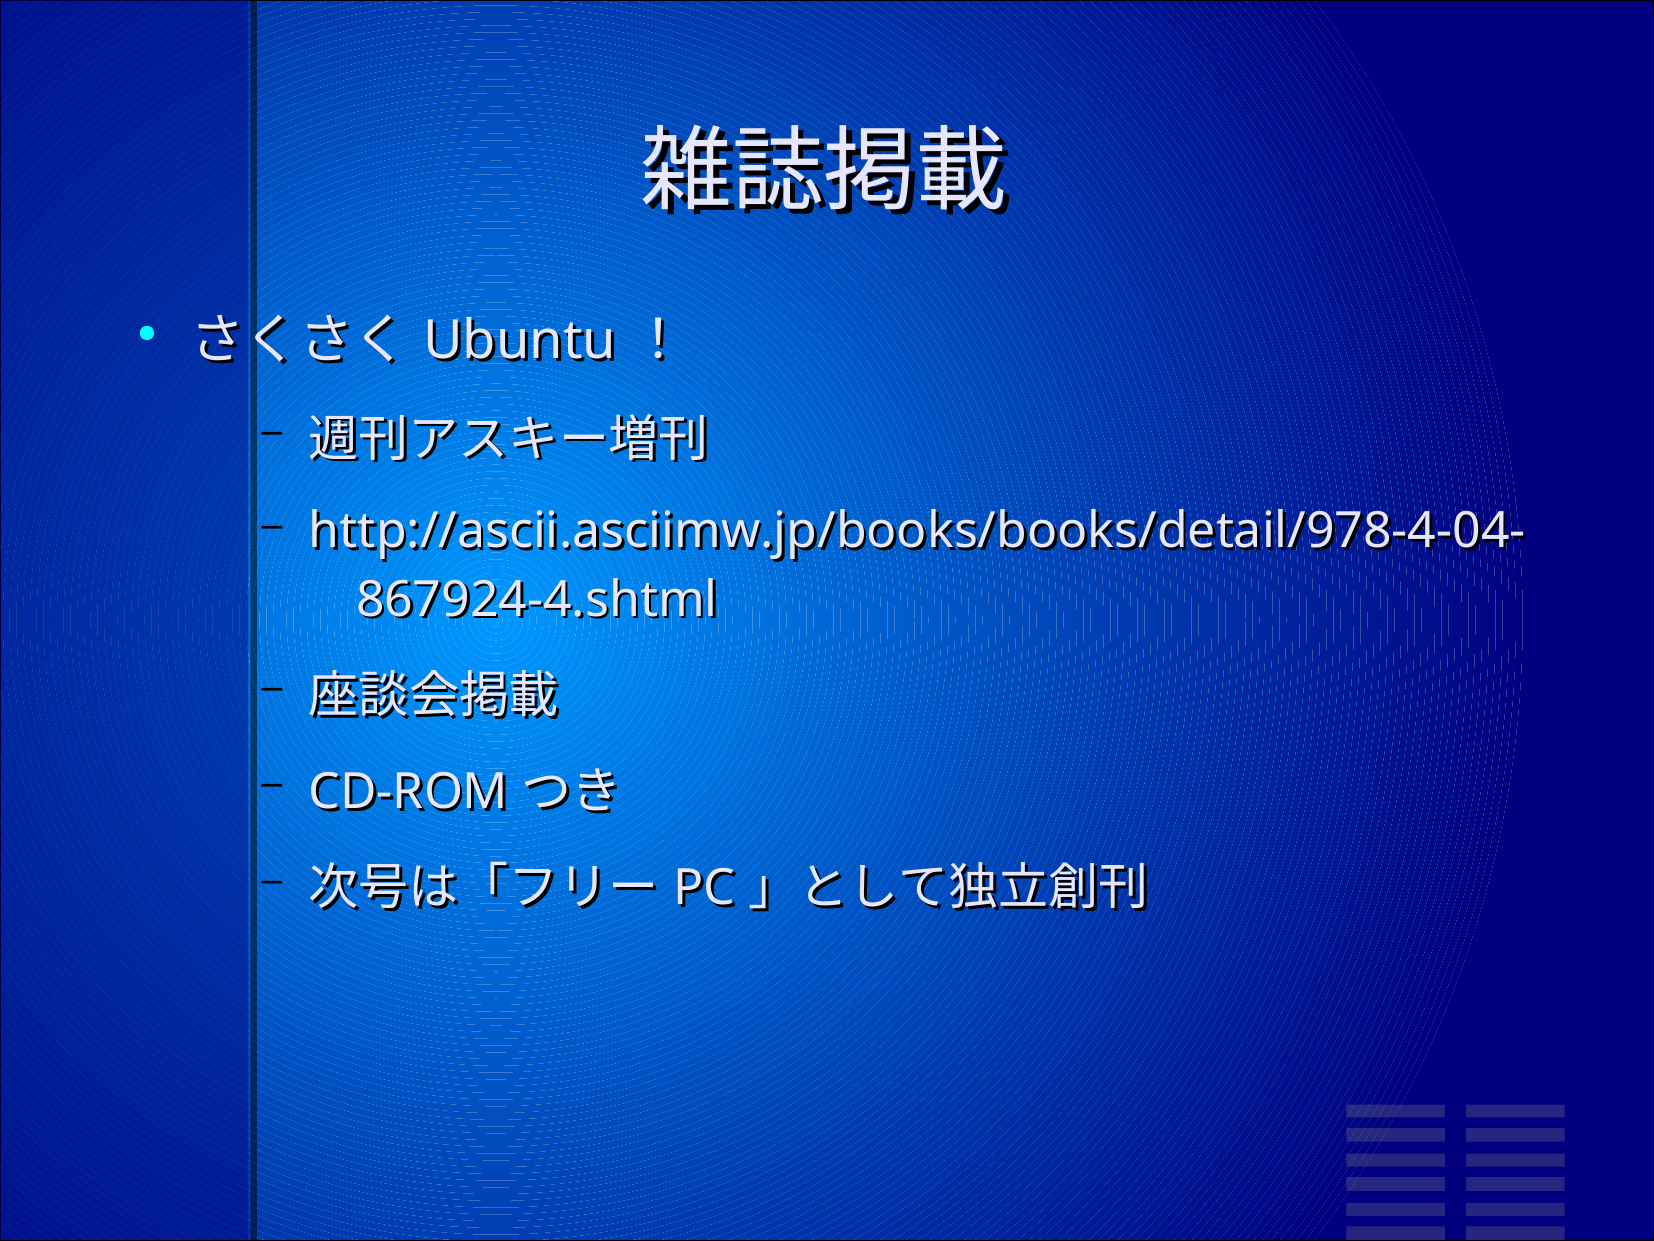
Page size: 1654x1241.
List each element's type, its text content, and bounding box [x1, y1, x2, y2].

list さくさくUbuntu！ 週刊アスキー増刊 http://ascii.asciimw.jp/books/books/detail/978-4-04-867924-4.shtml 座談会掲載 CD-ROMつき 次号は「フリーPC」として独立創刊 [119, 295, 1533, 1164]
title 雑誌掲載 [118, 58, 1531, 266]
